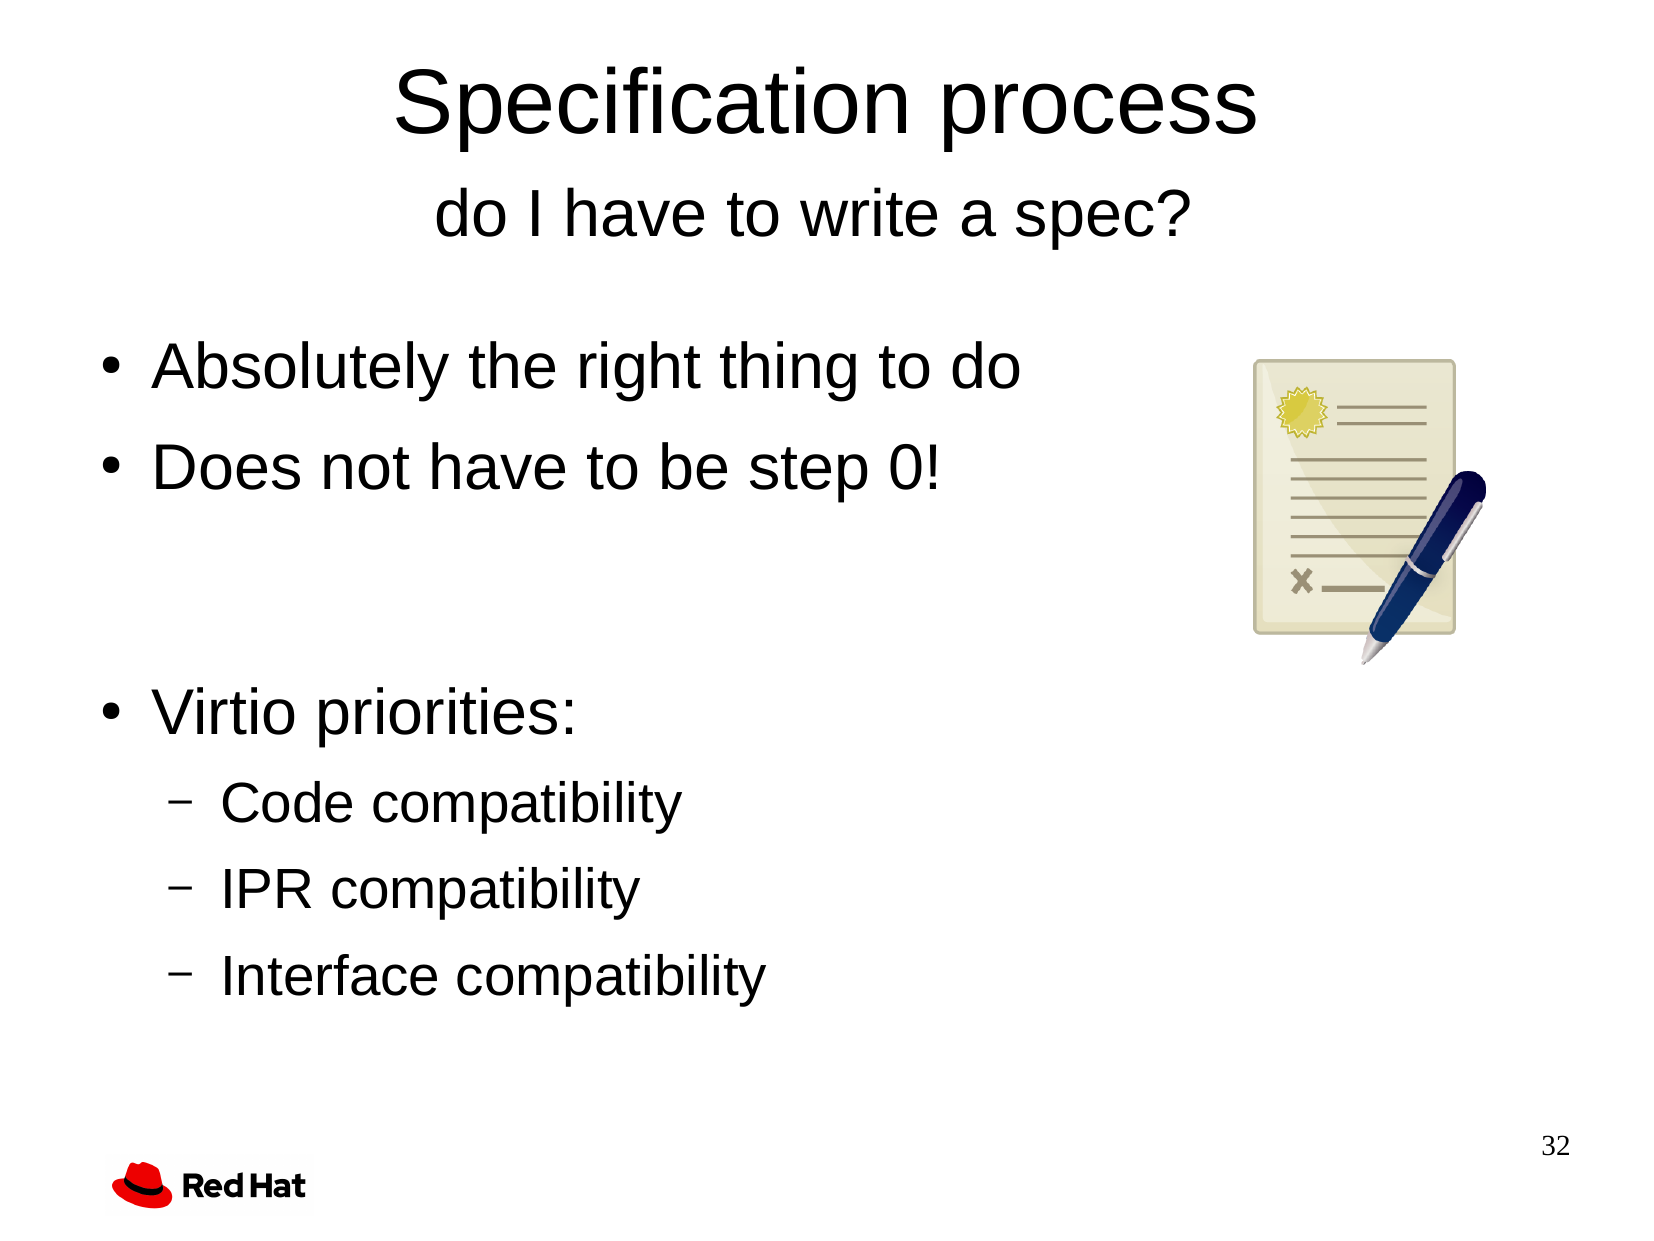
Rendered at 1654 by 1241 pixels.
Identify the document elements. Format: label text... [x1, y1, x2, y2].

title Specification process do I have to write a spec? [82, 0, 1571, 307]
picture [105, 1154, 314, 1216]
picture [1253, 359, 1486, 665]
list Absolutely the right thing to do Does not have to be step 0! Virtio priorities: Code compatibility IPR compatibility Interface compatibility [82, 330, 1571, 1010]
